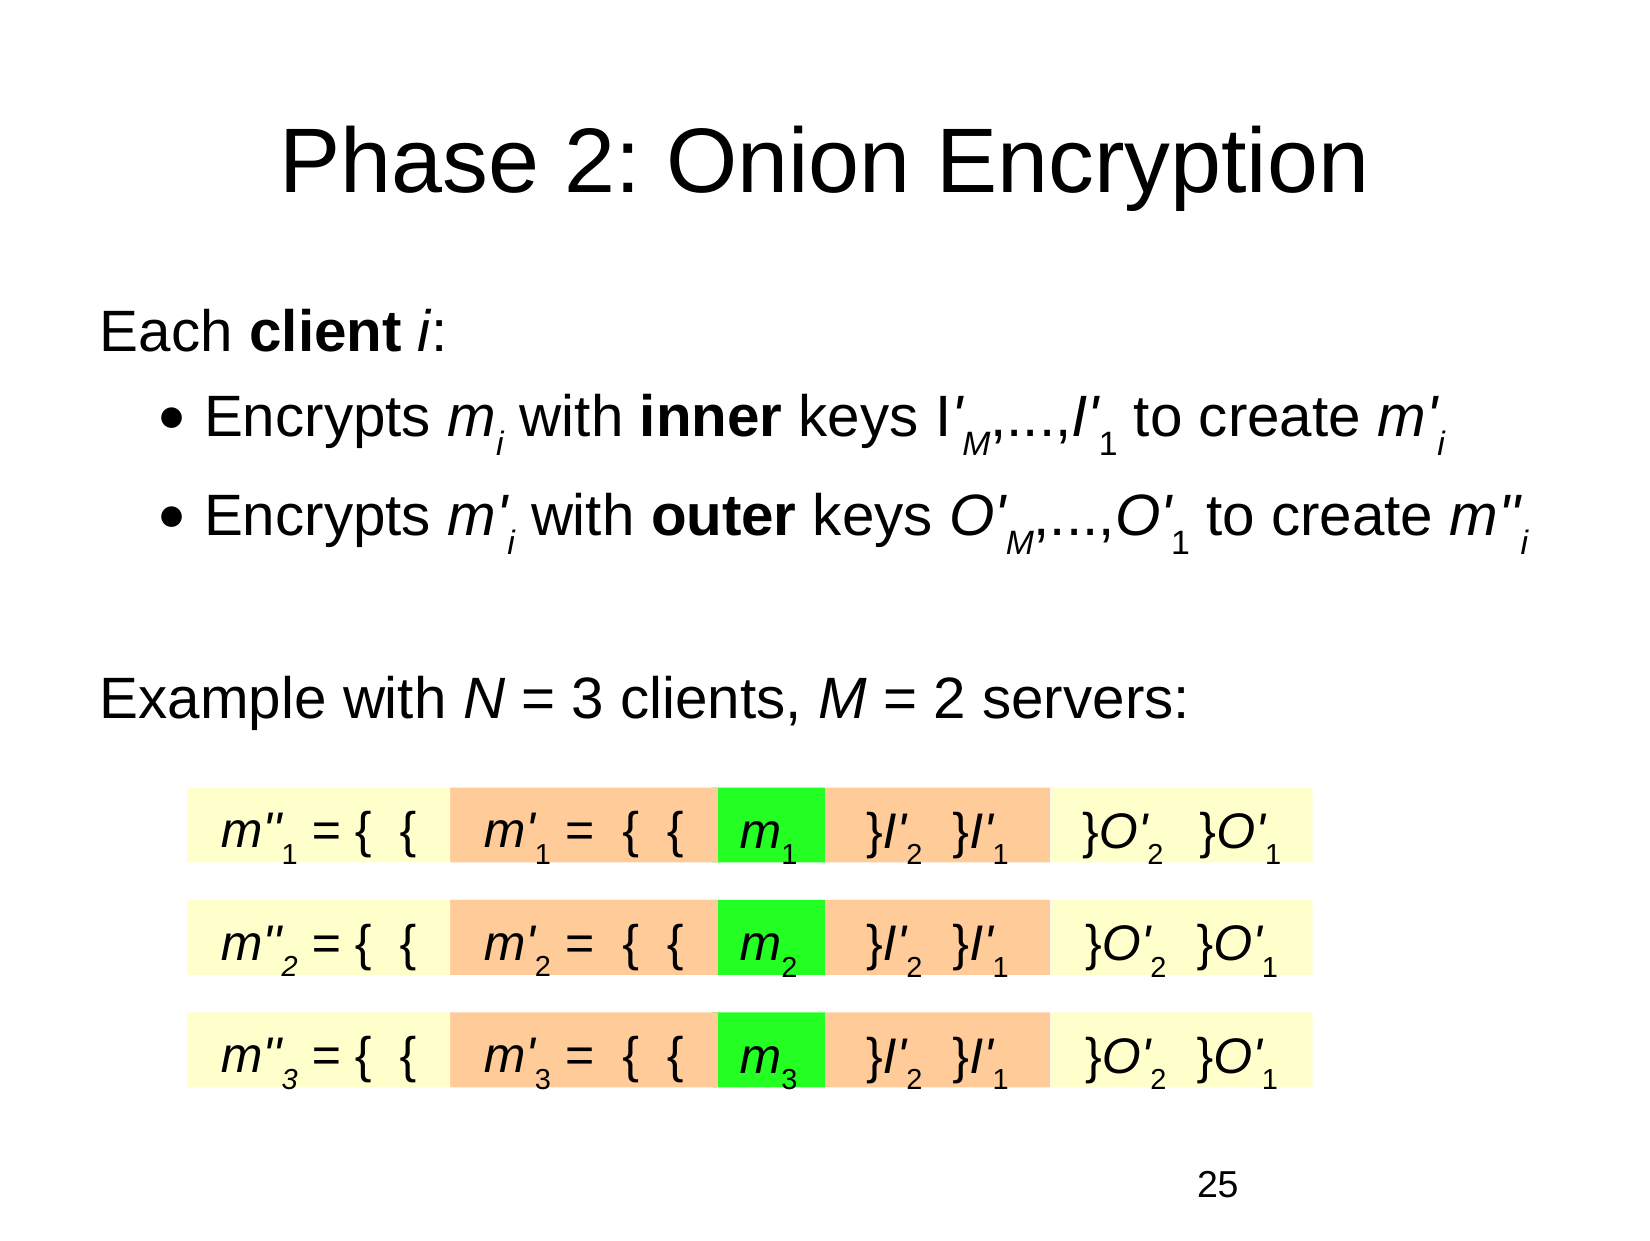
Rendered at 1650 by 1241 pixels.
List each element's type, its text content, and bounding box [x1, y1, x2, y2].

text_box }O'2 }O'1 [1050, 787, 1313, 863]
text_box m1 [718, 787, 825, 863]
text_box m2 [718, 899, 825, 975]
text_box m'3 = { { [451, 1012, 718, 1088]
list Each client i: Encrypts mi with inner keys I'M,...,I'1 to create m'i Encrypts m'i with outer keys O'M,...,O'1 to create m''i Example with N = 3 clients, M = 2 servers: [82, 289, 1602, 751]
text_box m'2 = { { [450, 899, 718, 975]
text_box }O'2 }O'1 [1050, 899, 1313, 975]
text_box }I'2 }I'1 [825, 1012, 1050, 1088]
text_box }I'2 }I'1 [825, 899, 1050, 975]
text_box m''2 = { { [187, 899, 451, 975]
text_box m3 [718, 1012, 825, 1088]
text_box m''1 = { { [187, 787, 451, 863]
text_box }O'2 }O'1 [1050, 1012, 1313, 1088]
text_box m'1 = { { [451, 787, 718, 863]
title Phase 2: Onion Encryption [82, 57, 1568, 249]
text_box }I'2 }I'1 [825, 787, 1050, 863]
text_box m''3 = { { [187, 1012, 451, 1088]
